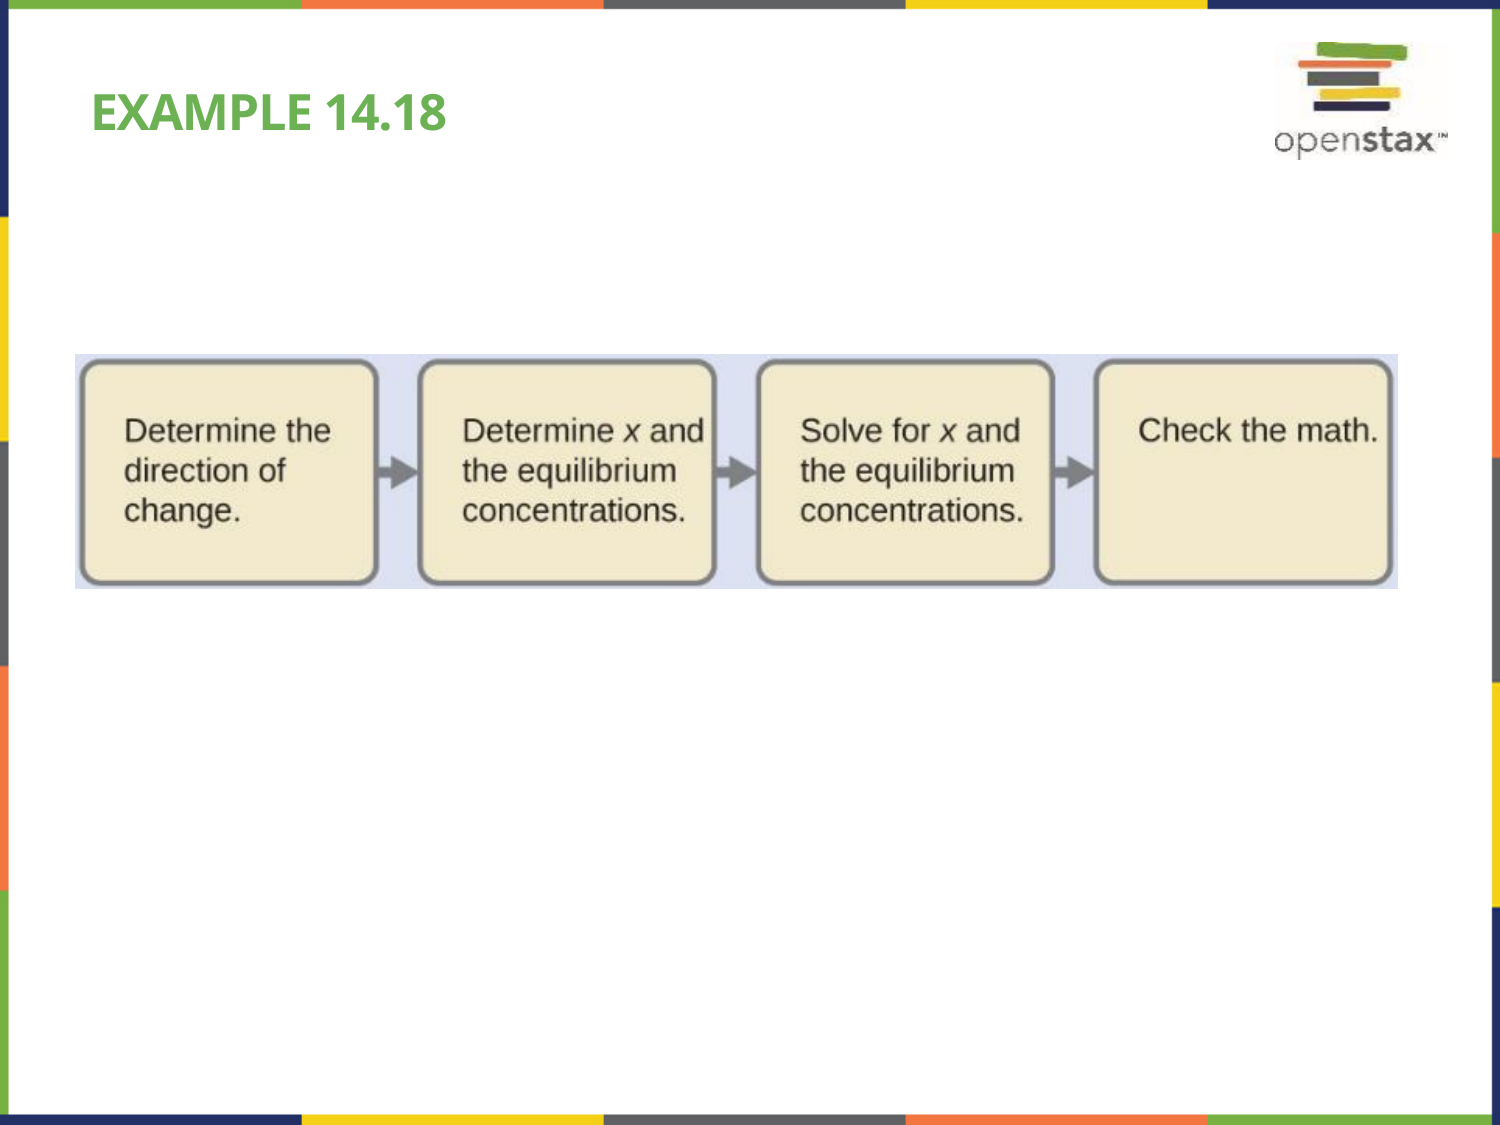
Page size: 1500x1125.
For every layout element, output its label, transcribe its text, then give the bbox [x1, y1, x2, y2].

picture [0, 0, 1500, 1125]
title Example 14.18 [75, 39, 1398, 148]
